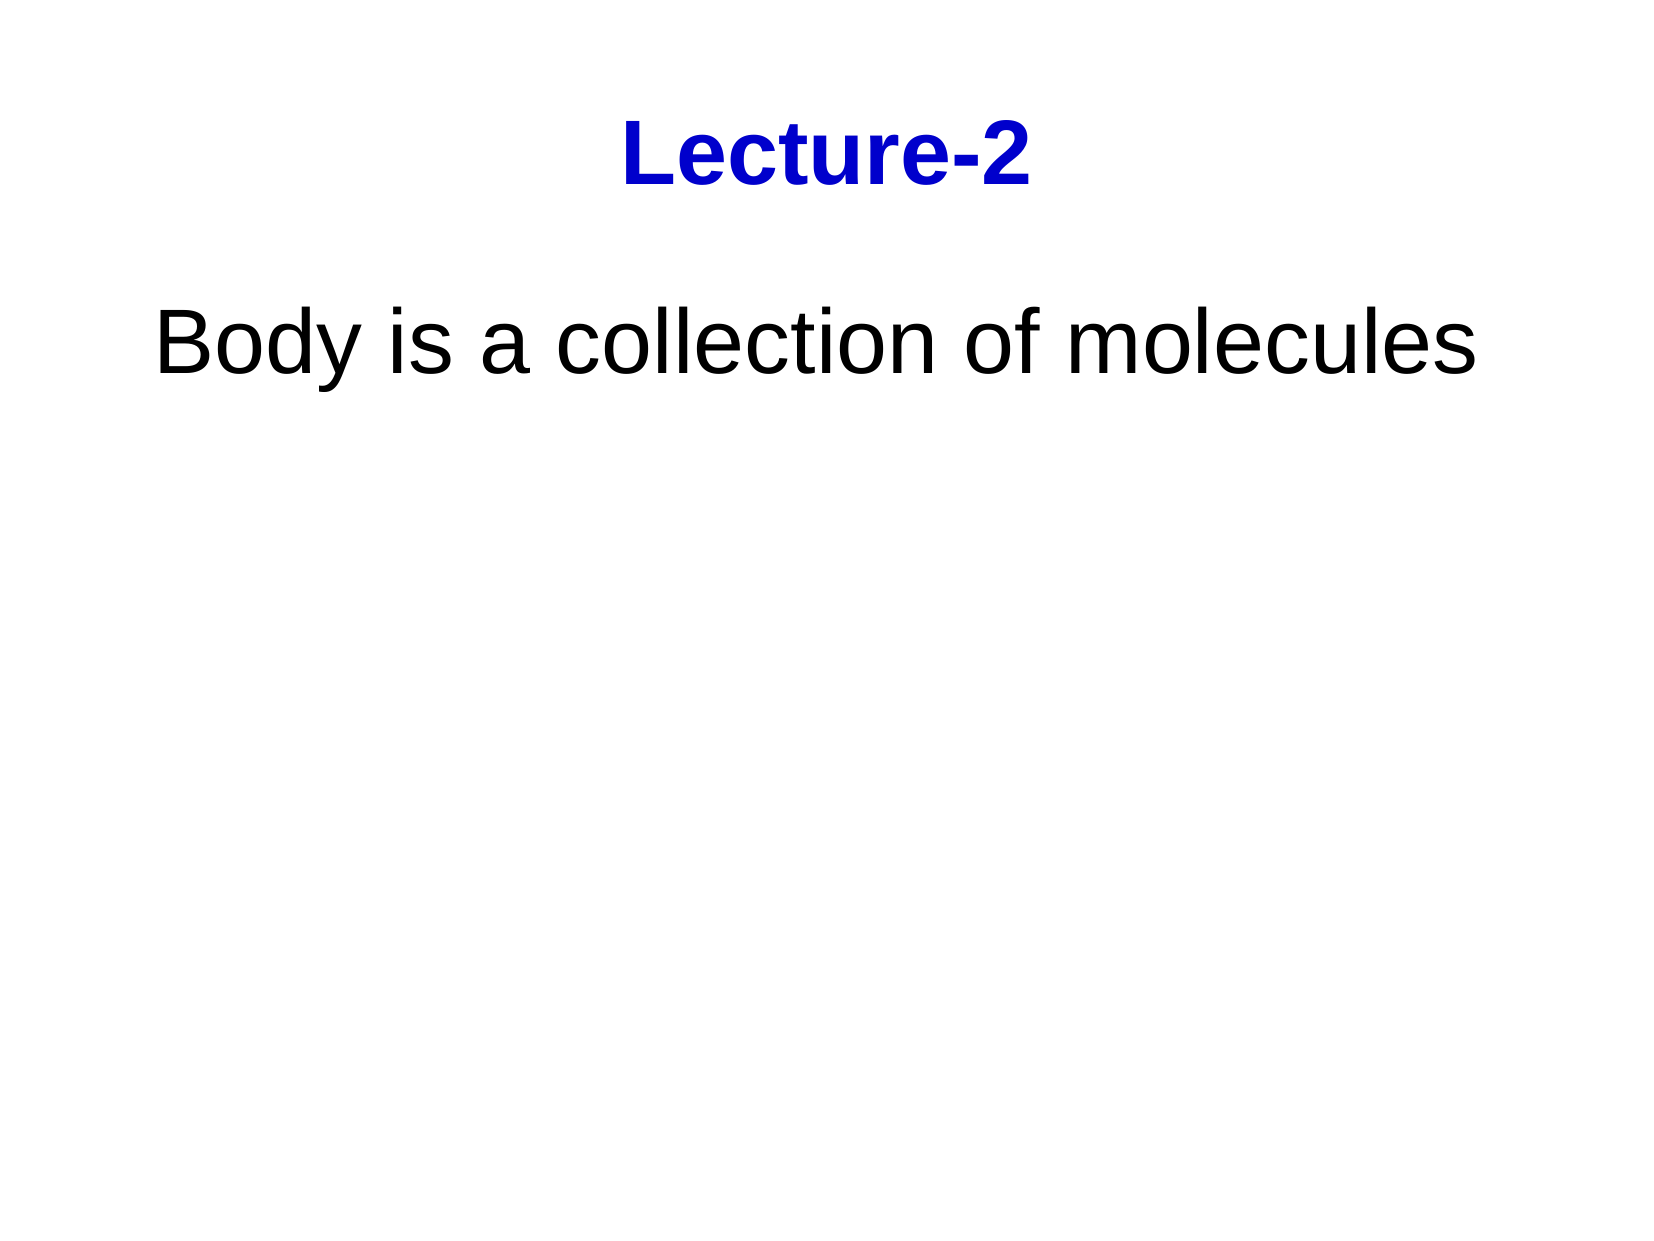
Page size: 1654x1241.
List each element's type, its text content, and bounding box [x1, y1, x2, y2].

title Lecture-2 [82, 49, 1571, 257]
list Body is a collection of molecules [82, 290, 1538, 1010]
